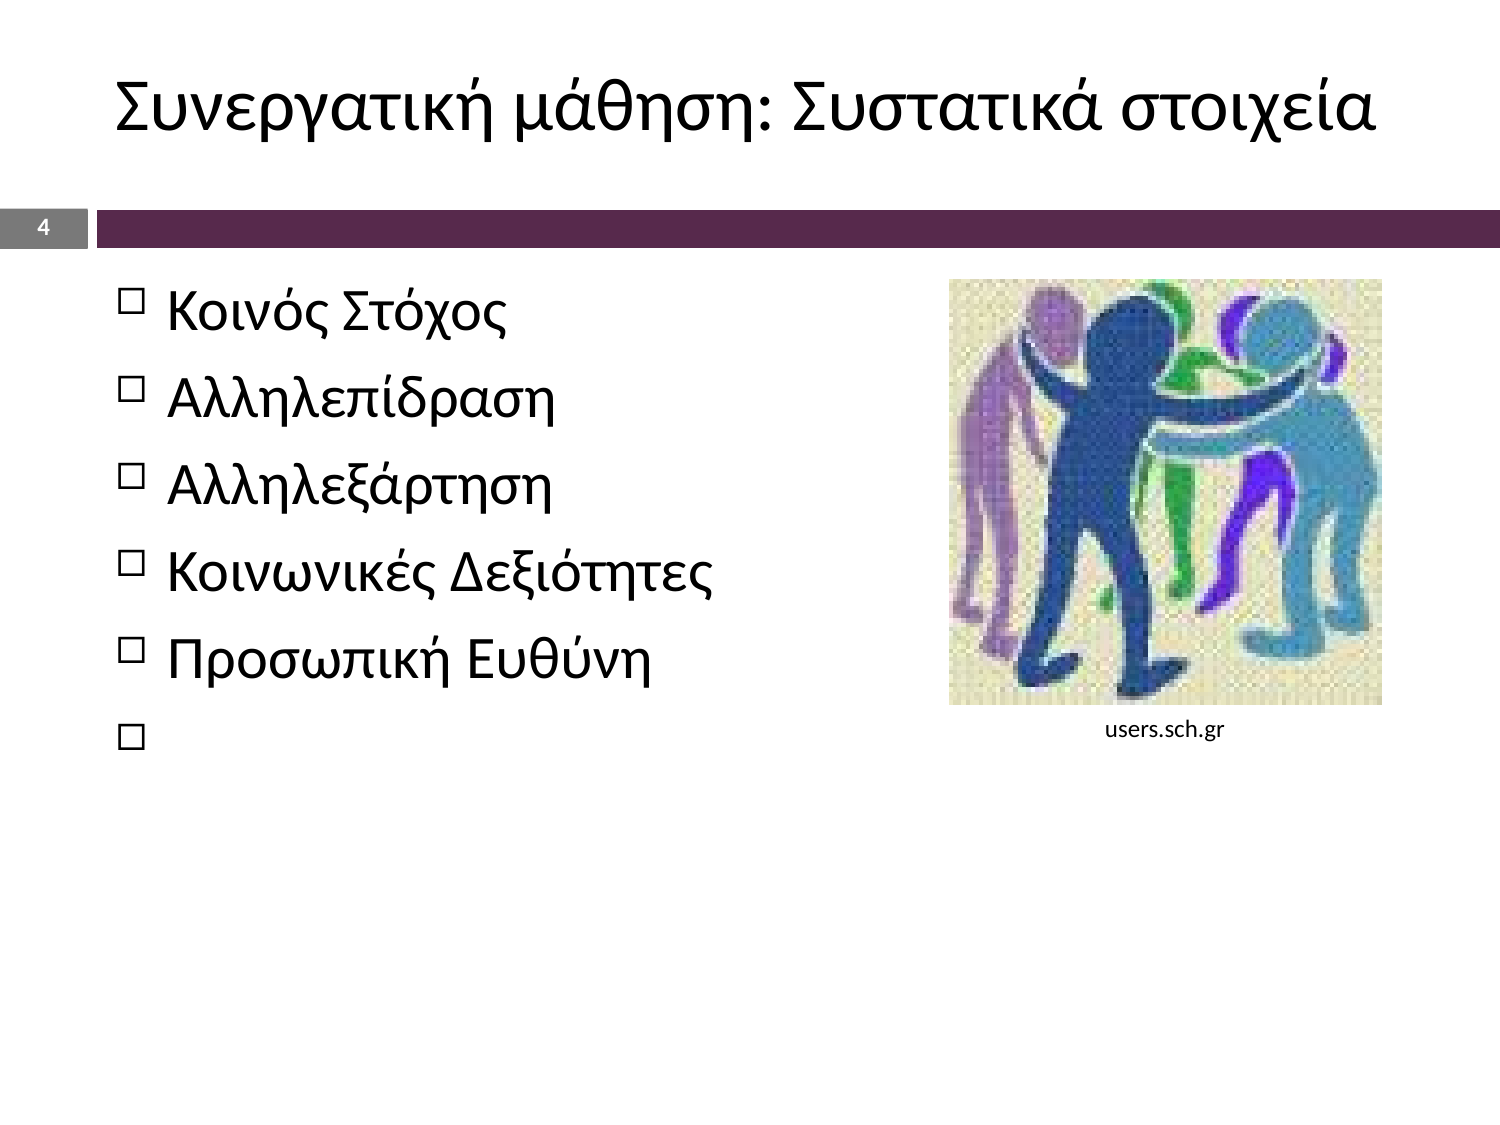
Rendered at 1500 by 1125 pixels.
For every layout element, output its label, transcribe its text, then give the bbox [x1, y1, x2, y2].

list Κοινός Στόχος Αλληλεπίδραση Αλληλεξάρτηση Κοινωνικές Δεξιότητες Προσωπική Ευθύνη [100, 262, 1438, 1000]
picture [949, 279, 1382, 705]
title Συνεργατική μάθηση: Συστατικά στοιχεία [100, 19, 1438, 182]
text_box users.sch.gr [1090, 705, 1240, 750]
text_box 4 [0, 208, 88, 249]
